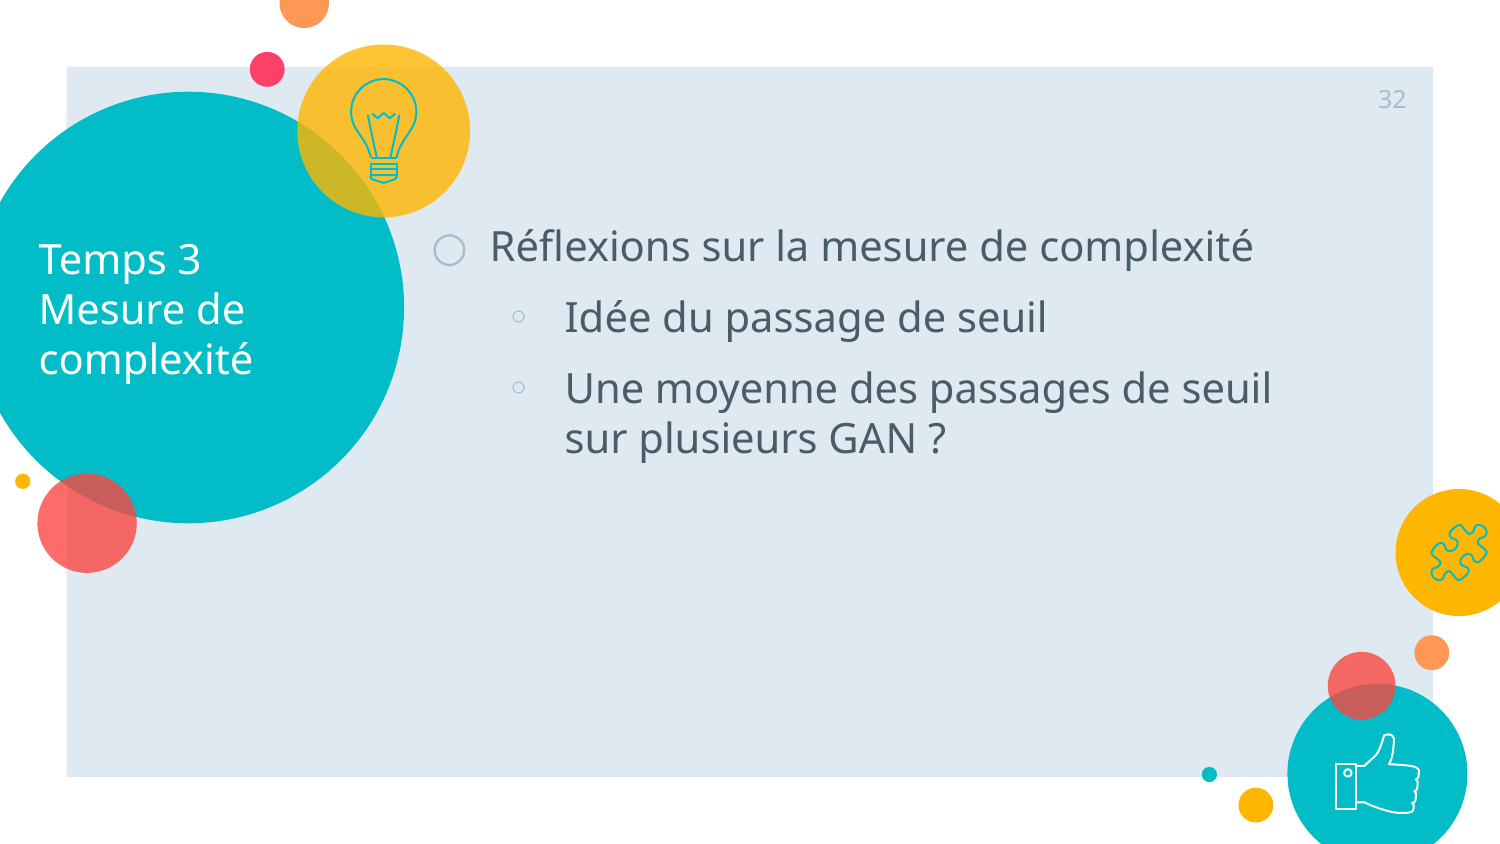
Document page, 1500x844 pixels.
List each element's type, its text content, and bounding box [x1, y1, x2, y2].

slide_number <number> [1331, 68, 1422, 134]
list Réflexions sur la mesure de complexité Idée du passage de seuil Une moyenne des passages de seuil sur plusieurs GAN ? [399, 205, 1339, 650]
title Temps 3 Mesure de complexité [23, 91, 375, 524]
